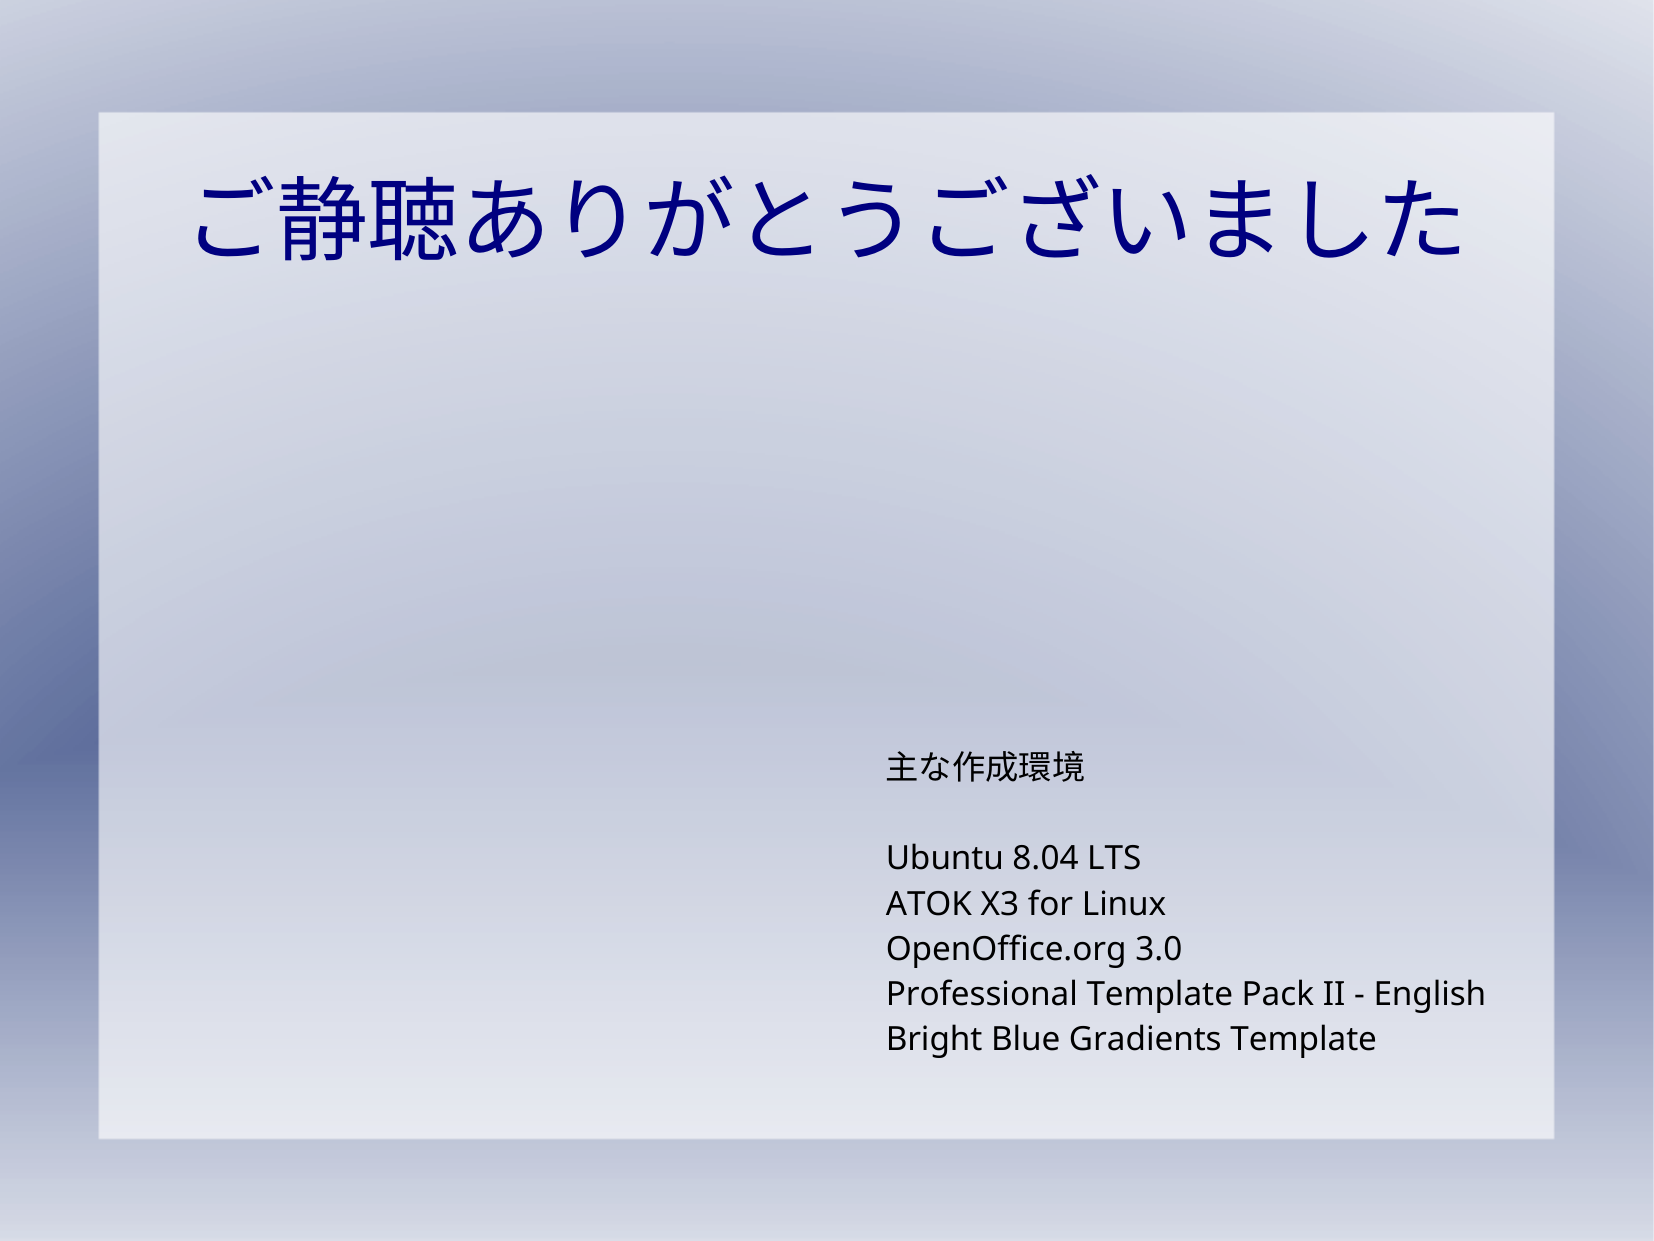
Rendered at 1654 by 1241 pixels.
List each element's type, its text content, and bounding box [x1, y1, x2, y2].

title ご静聴ありがとうございました [118, 114, 1536, 322]
subtitle 主な作成環境 Ubuntu 8.04 LTS ATOK X3 for Linux OpenOffice.org 3.0 Professional Template Pack II - English Bright Blue Gradients Template [885, 770, 1506, 1034]
picture [0, 0, 1654, 1241]
